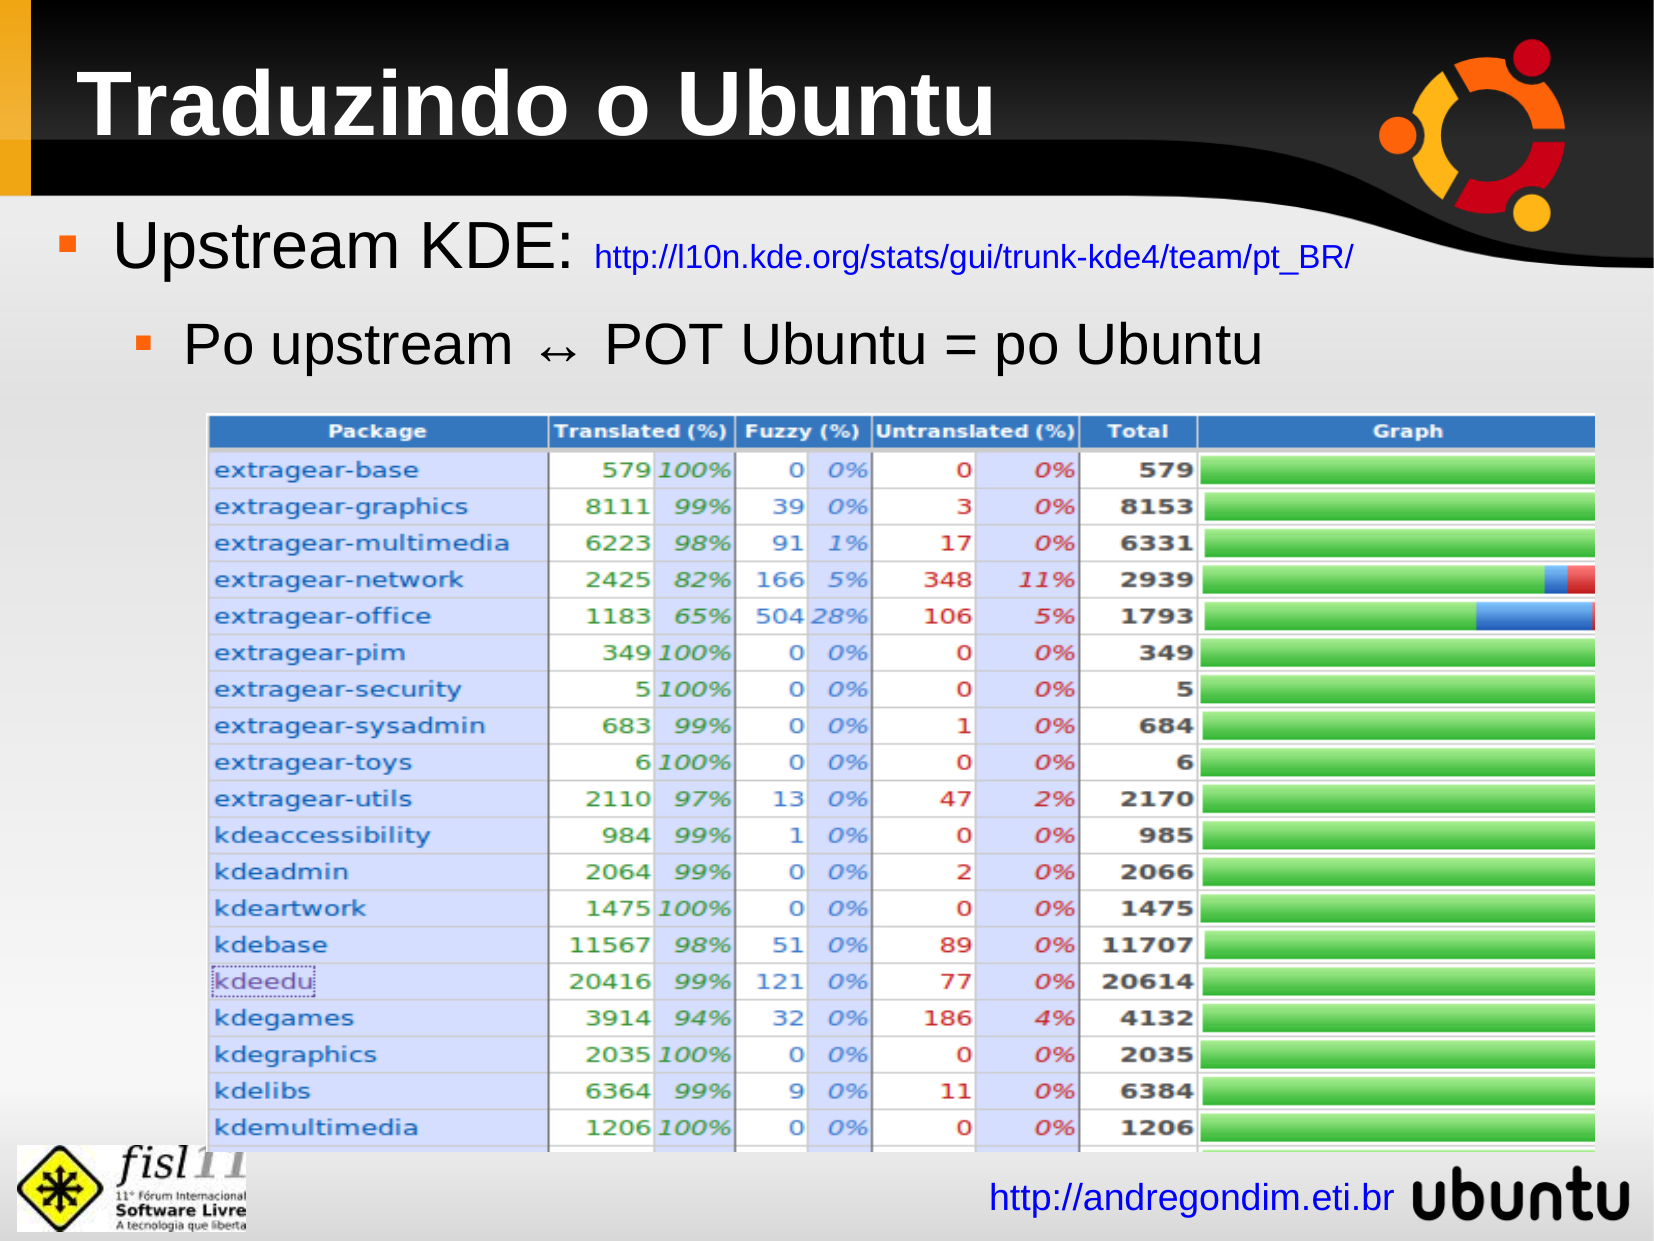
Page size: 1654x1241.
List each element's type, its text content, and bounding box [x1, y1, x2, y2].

picture [0, 0, 1654, 1241]
title Traduzindo o Ubuntu [76, 0, 1565, 208]
list Upstream KDE: http://l10n.kde.org/stats/gui/trunk-kde4/team/pt_BR/ Po upstream ↔ POT Ubuntu = po Ubuntu [41, 207, 1530, 414]
